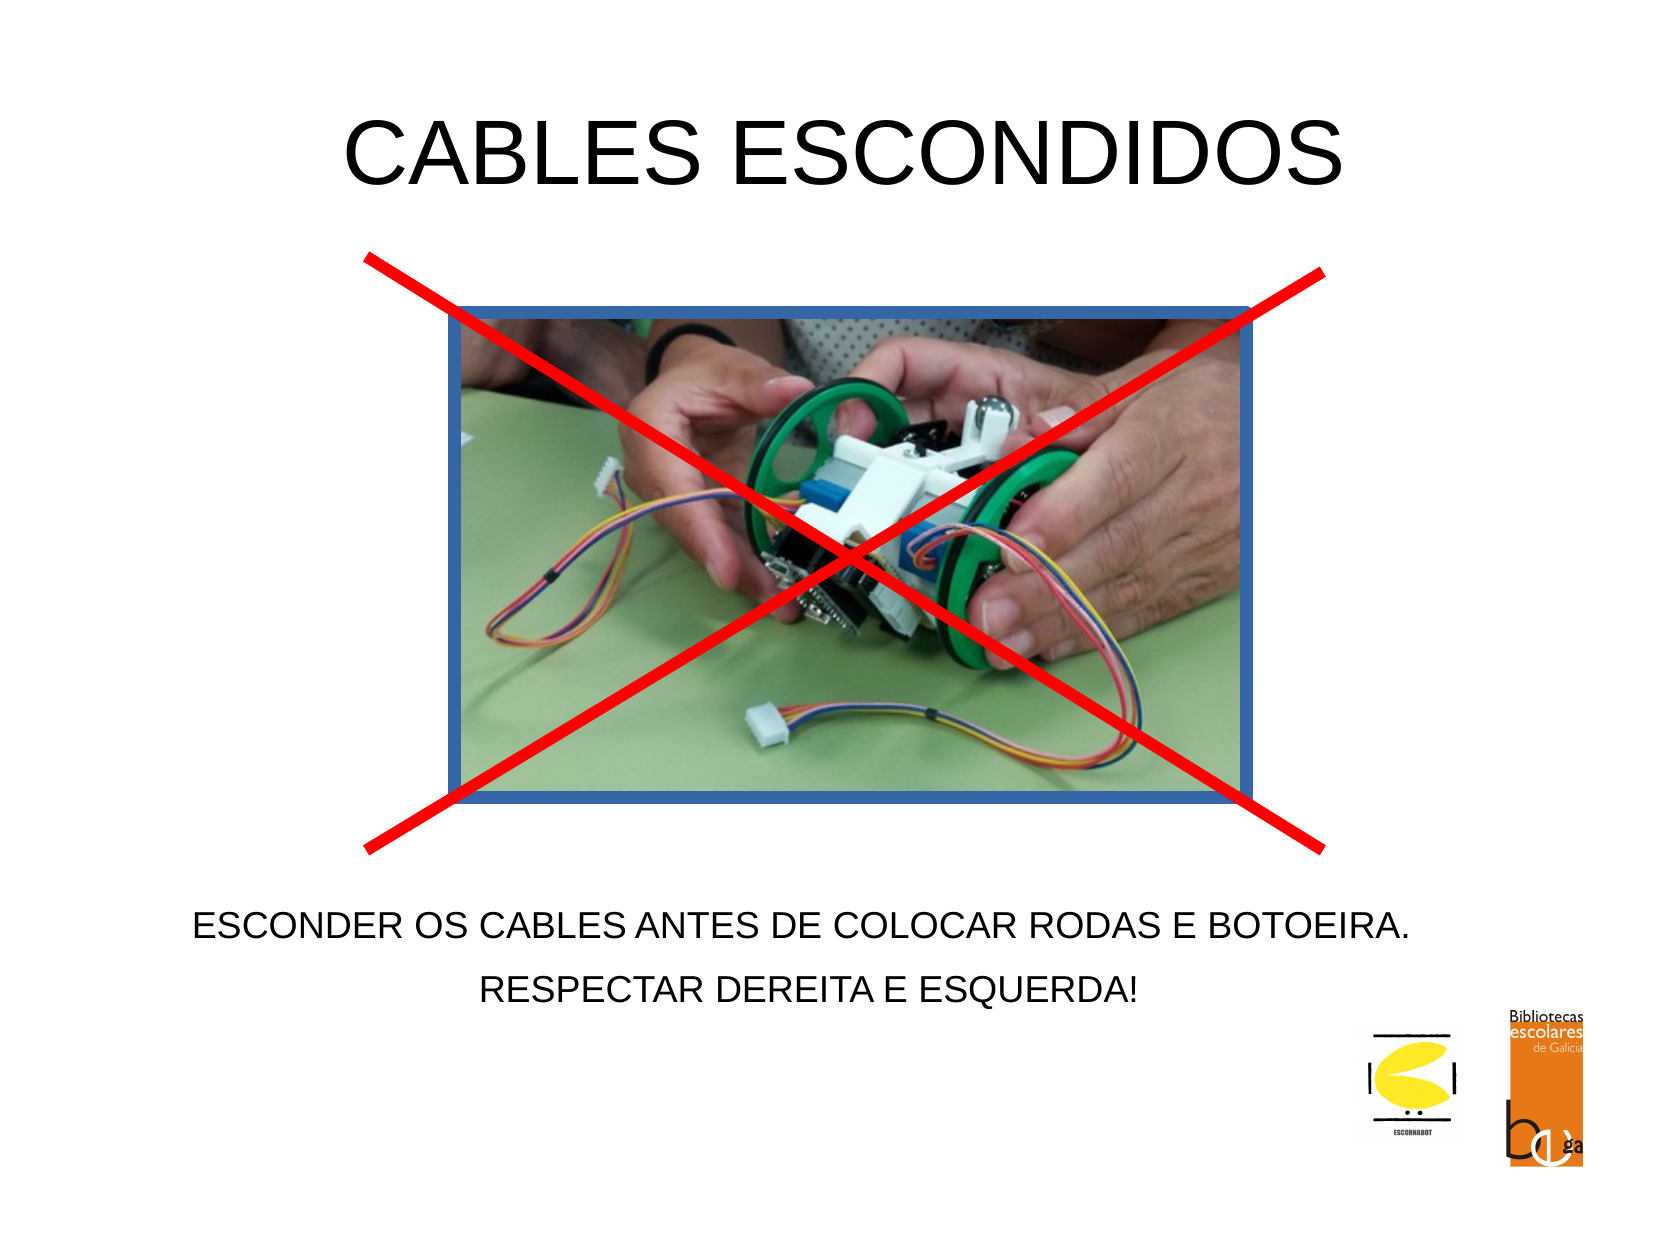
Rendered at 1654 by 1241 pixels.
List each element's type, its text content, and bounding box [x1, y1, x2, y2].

text_box ESCONDER OS CABLES ANTES DE COLOCAR RODAS E BOTOEIRA. RESPECTAR DEREITA E ESQUERDA! [177, 897, 1441, 1018]
picture [460, 323, 838, 786]
picture [1501, 1010, 1583, 1170]
picture [476, 565, 1215, 792]
picture [1358, 1023, 1465, 1146]
title CABLES ESCONDIDOS [82, 49, 1571, 257]
picture [864, 329, 1241, 792]
picture [479, 318, 1233, 549]
